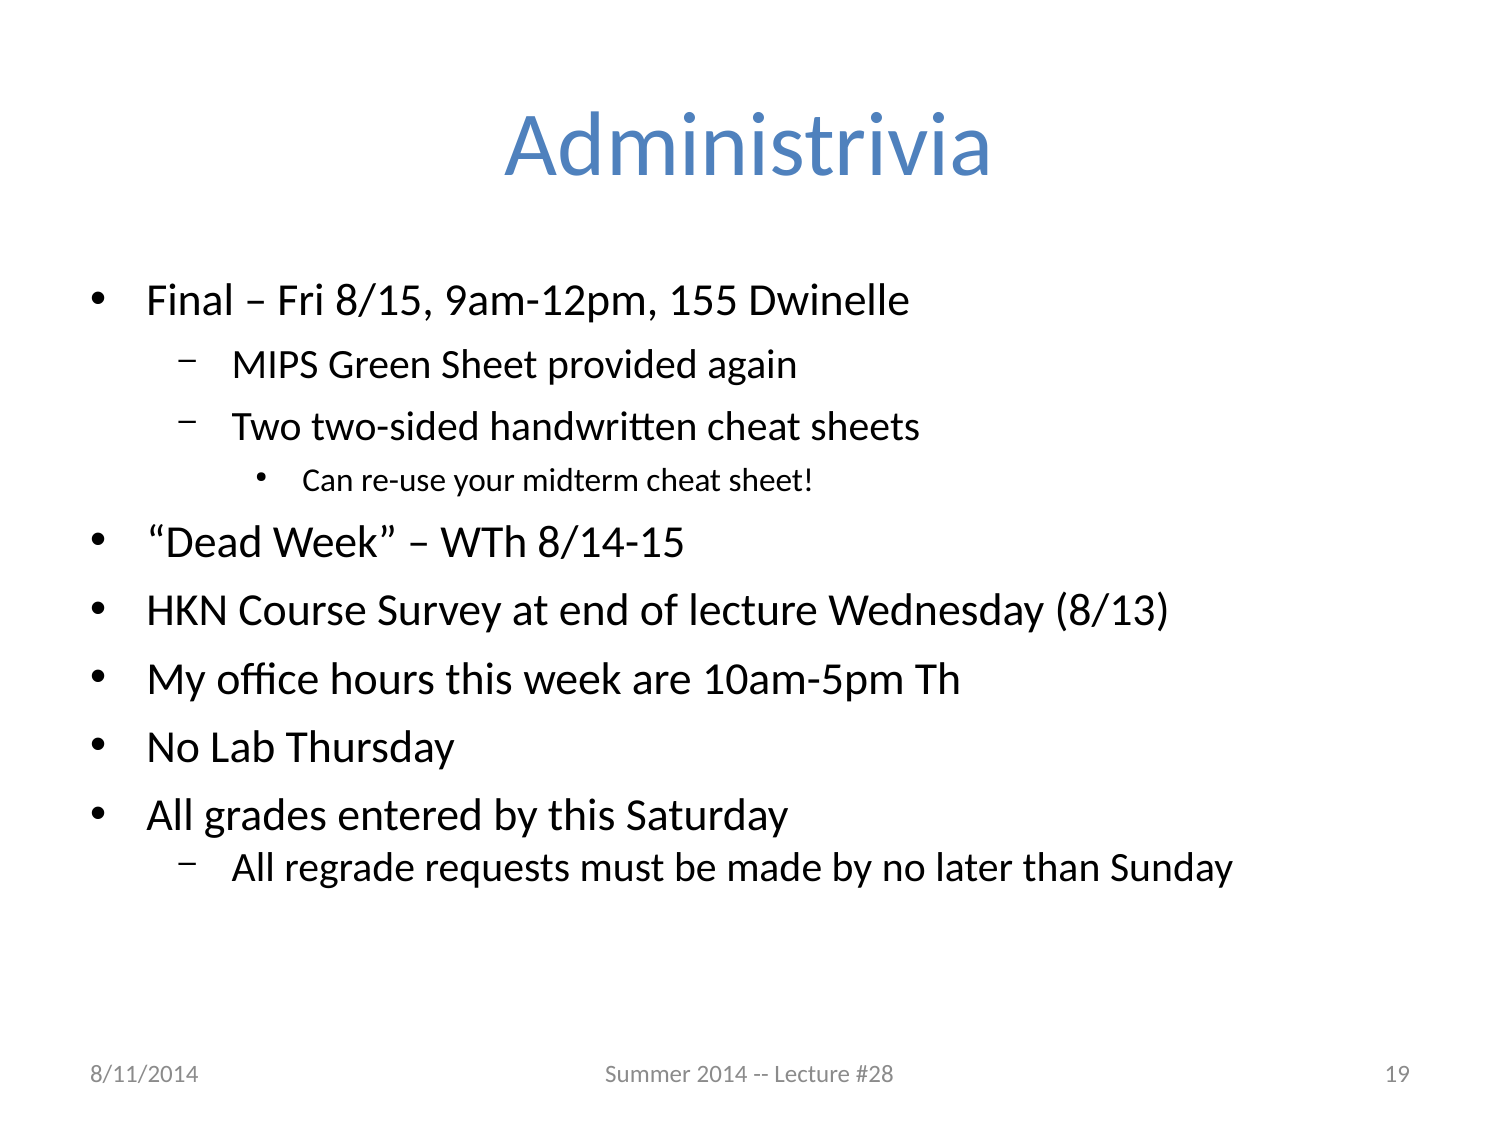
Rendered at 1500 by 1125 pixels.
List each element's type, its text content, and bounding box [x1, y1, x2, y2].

footer Summer 2014 -- Lecture #28 [512, 1042, 988, 1103]
slide_number <number> [1074, 1042, 1425, 1103]
list Final – Fri 8/15, 9am-12pm, 155 Dwinelle MIPS Green Sheet provided again Two two-sided handwritten cheat sheets Can re-use your midterm cheat sheet! “Dead Week” – WTh 8/14-15 HKN Course Survey at end of lecture Wednesday (8/13) My office hours this week are 10am-5pm Th No Lab Thursday All grades entered by this Saturday All regrade requests must be made by no later than Sunday [75, 262, 1425, 1062]
slide_number 8/11/2014 [75, 1042, 425, 1103]
title Administrivia [75, 45, 1425, 233]
